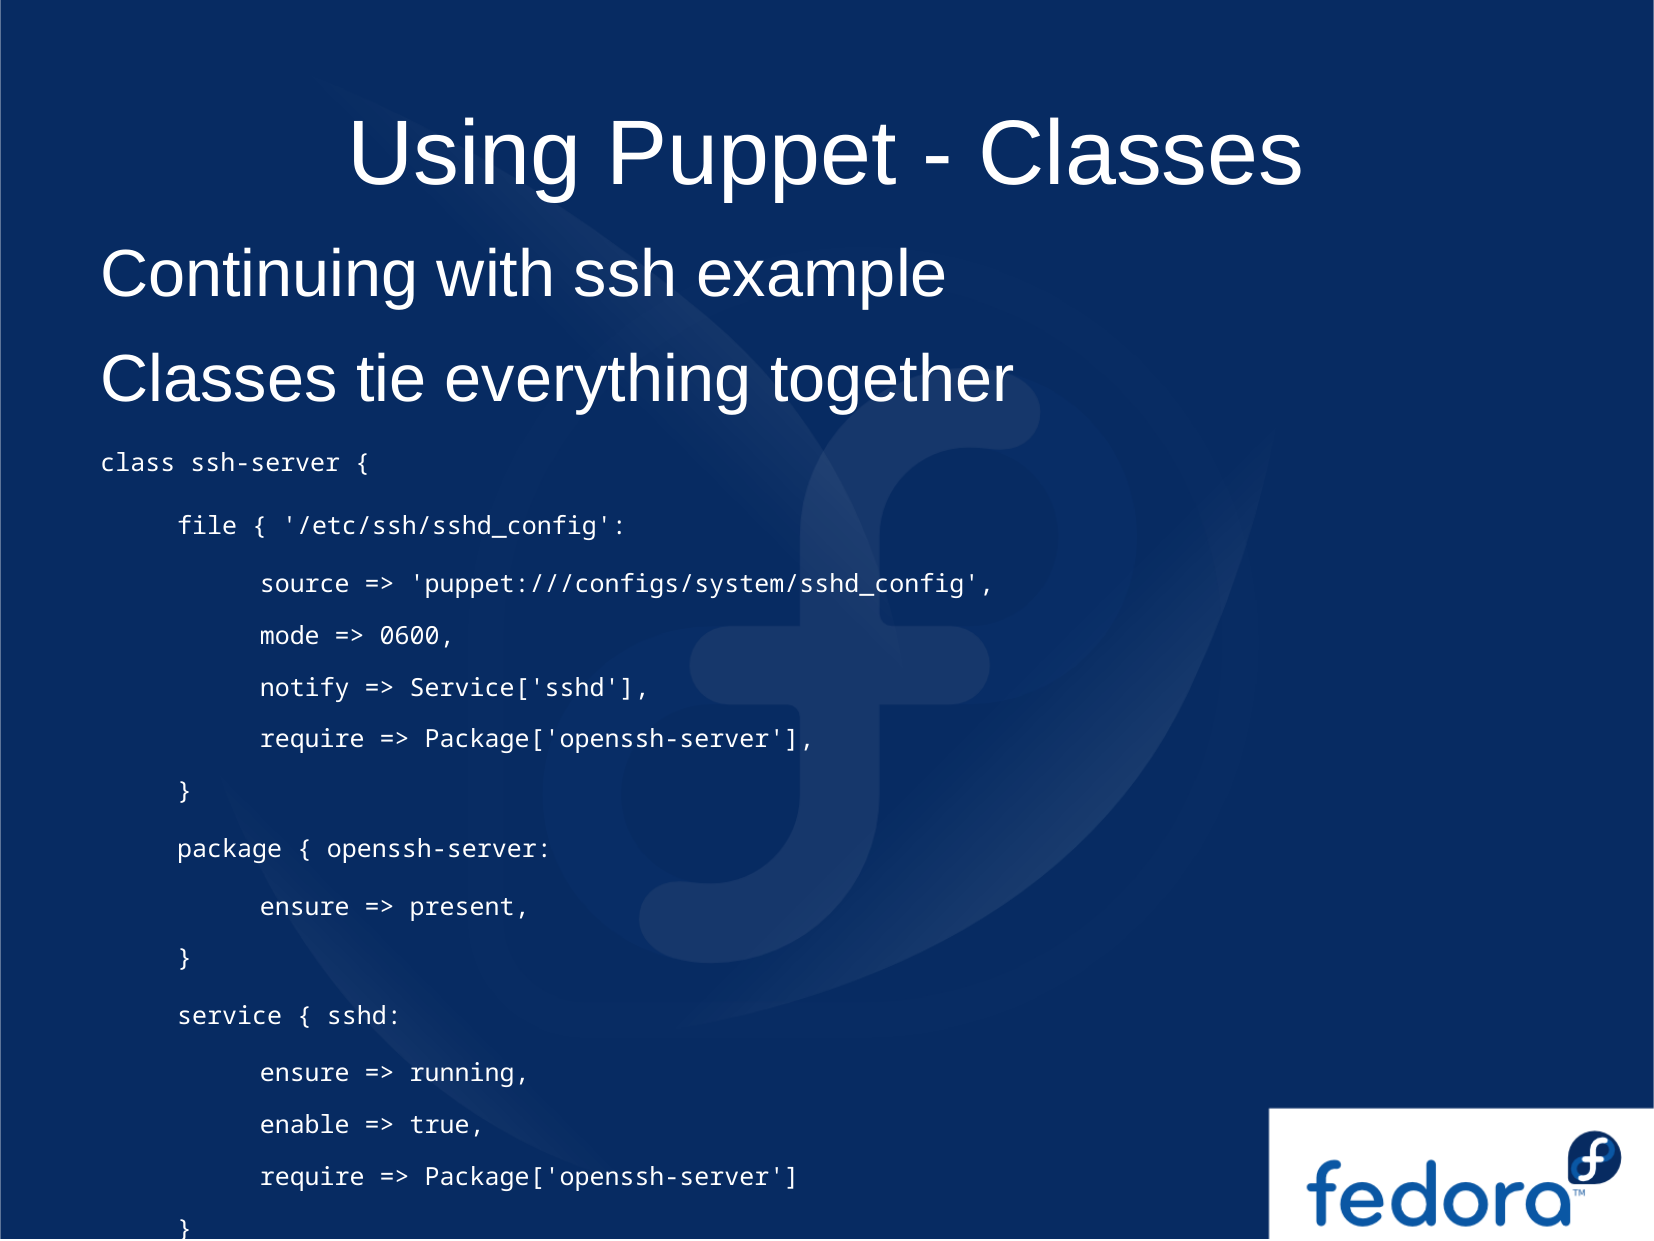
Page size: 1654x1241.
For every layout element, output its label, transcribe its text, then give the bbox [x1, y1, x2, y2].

picture [0, 0, 1654, 1239]
title Using Puppet - Classes [82, 56, 1571, 236]
list Continuing with ssh example Classes tie everything together class ssh-server { file { '/etc/ssh/sshd_config': source => 'puppet:///configs/system/sshd_config', mode => 0600, notify => Service['sshd'], require => Package['openssh-server'], } package { openssh-server: ensure => present, } service { sshd: ensure => running, enable => true, require => Package['openssh-server'] } } [82, 236, 1571, 1233]
